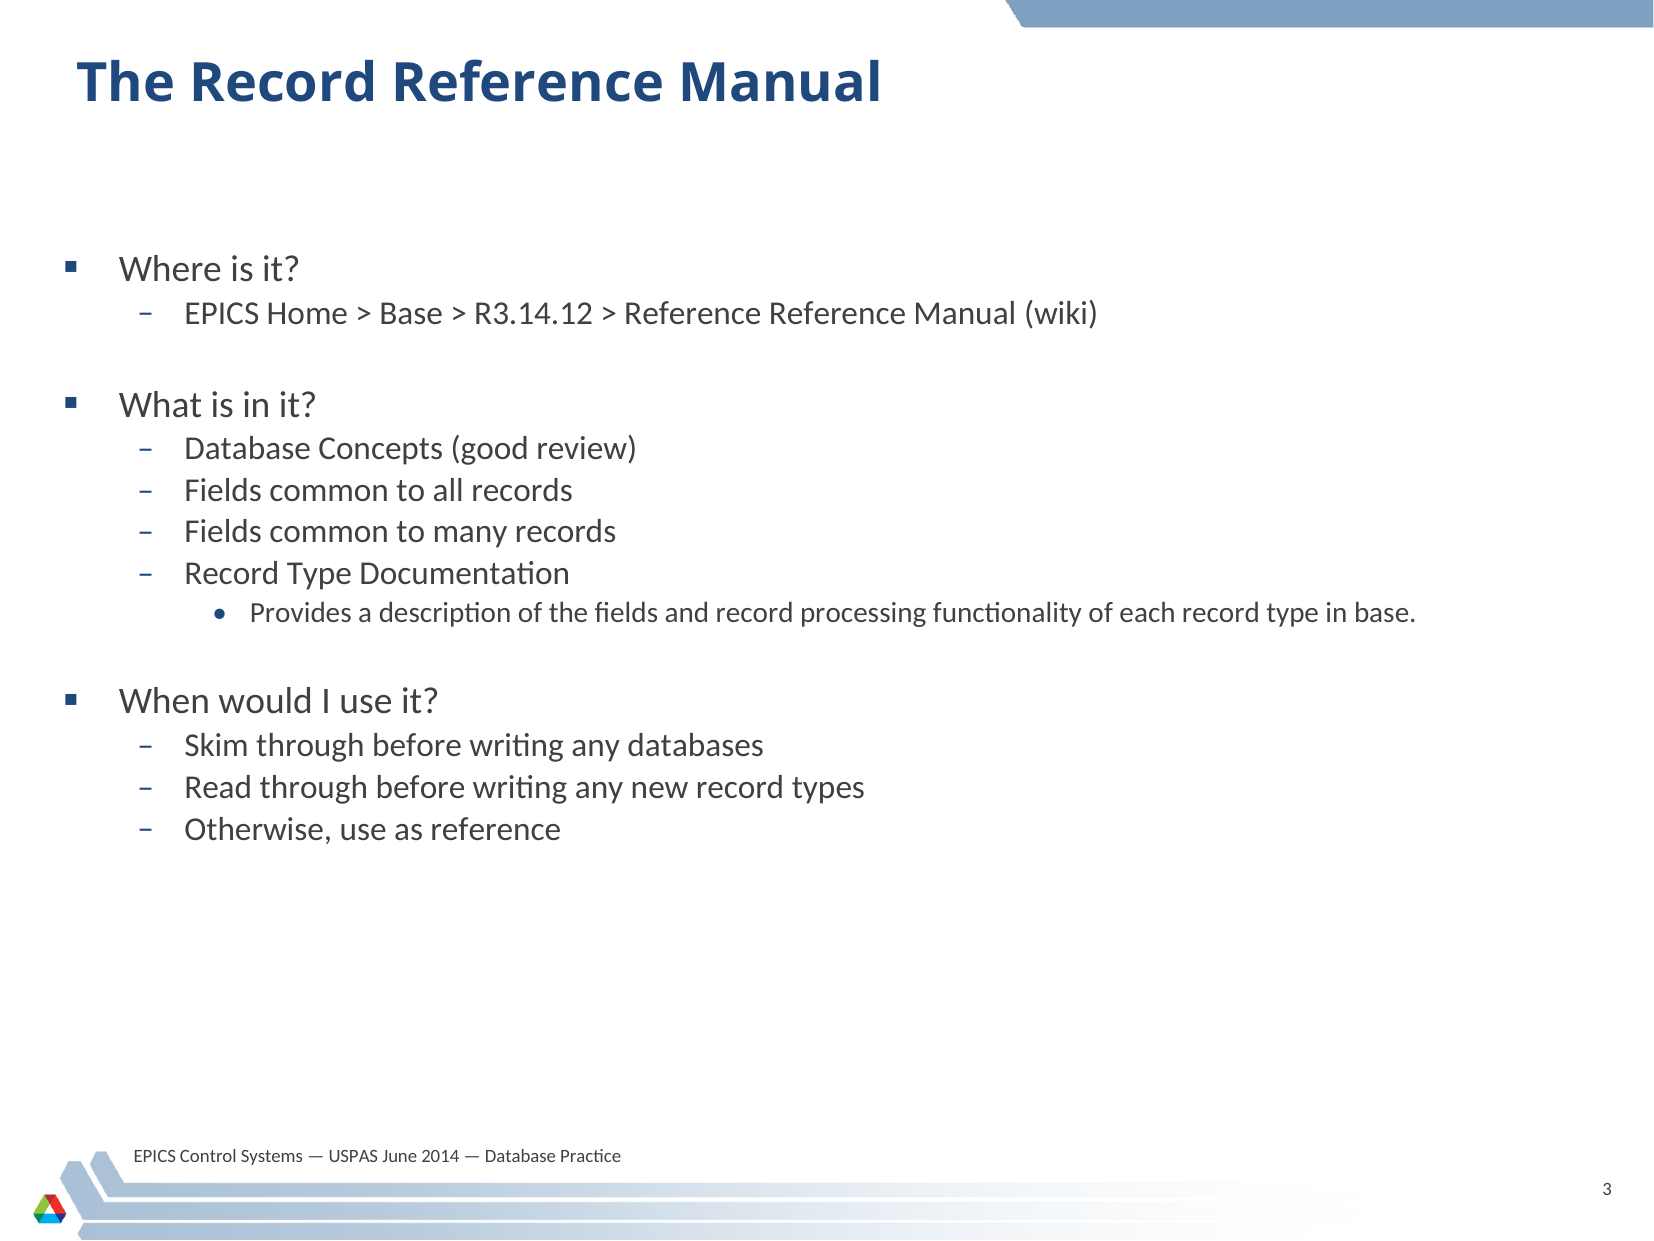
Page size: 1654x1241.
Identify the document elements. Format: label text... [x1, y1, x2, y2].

title The Record Reference Manual [61, 51, 1500, 123]
picture [0, 0, 1654, 29]
list Where is it? EPICS Home > Base > R3.14.12 > Reference Reference Manual (wiki) What is in it? Database Concepts (good review) Fields common to all records Fields common to many records Record Type Documentation Provides a description of the fields and record processing functionality of each record type in base. When would I use it? Skim through before writing any databases Read through before writing any new record types Otherwise, use as reference [62, 253, 1498, 955]
picture [0, 1143, 1654, 1240]
